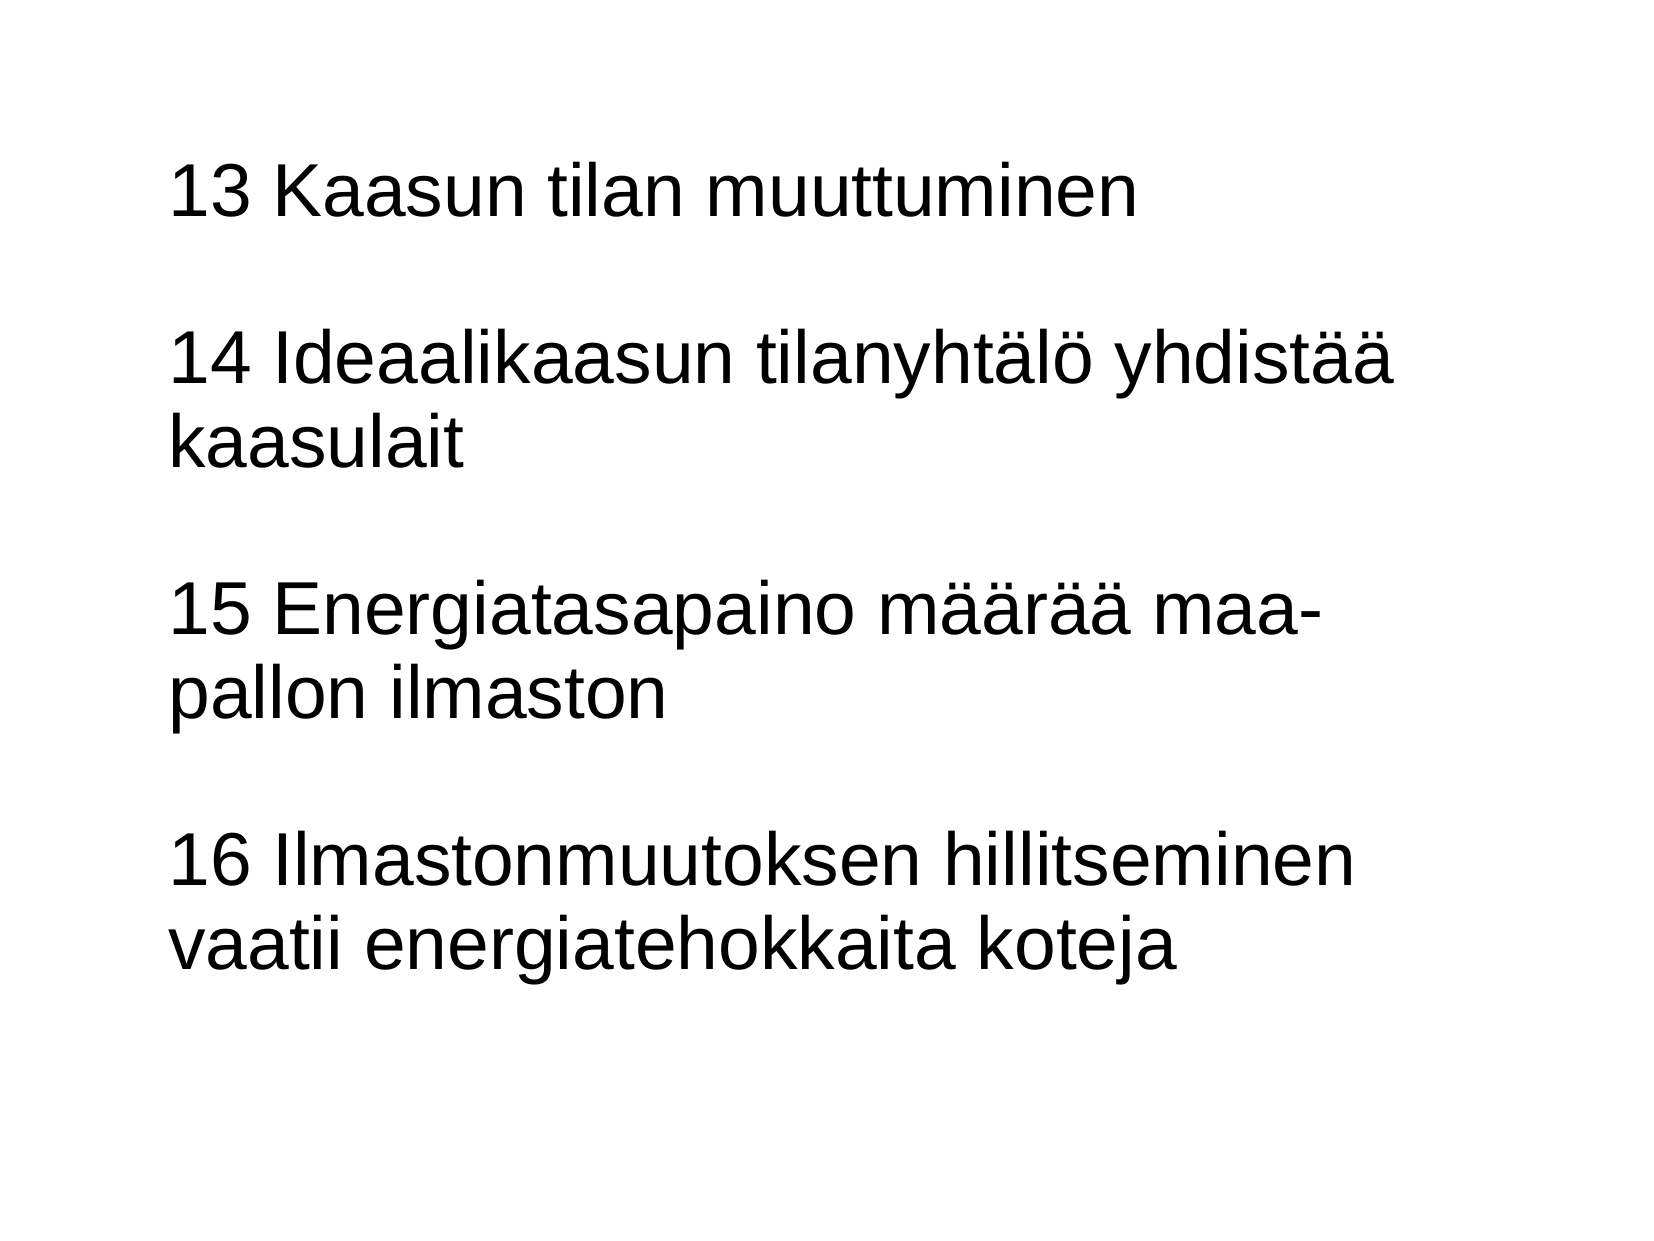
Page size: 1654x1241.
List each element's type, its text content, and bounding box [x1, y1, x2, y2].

text_box 13 Kaasun tilan muuttuminen 14 Ideaalikaasun tilanyhtälö yhdistää kaasulait 15 Energiatasapaino määrää maa-pallon ilmaston 16 Ilmastonmuutoksen hillitseminen vaatii energiatehokkaita koteja [153, 141, 1501, 1090]
